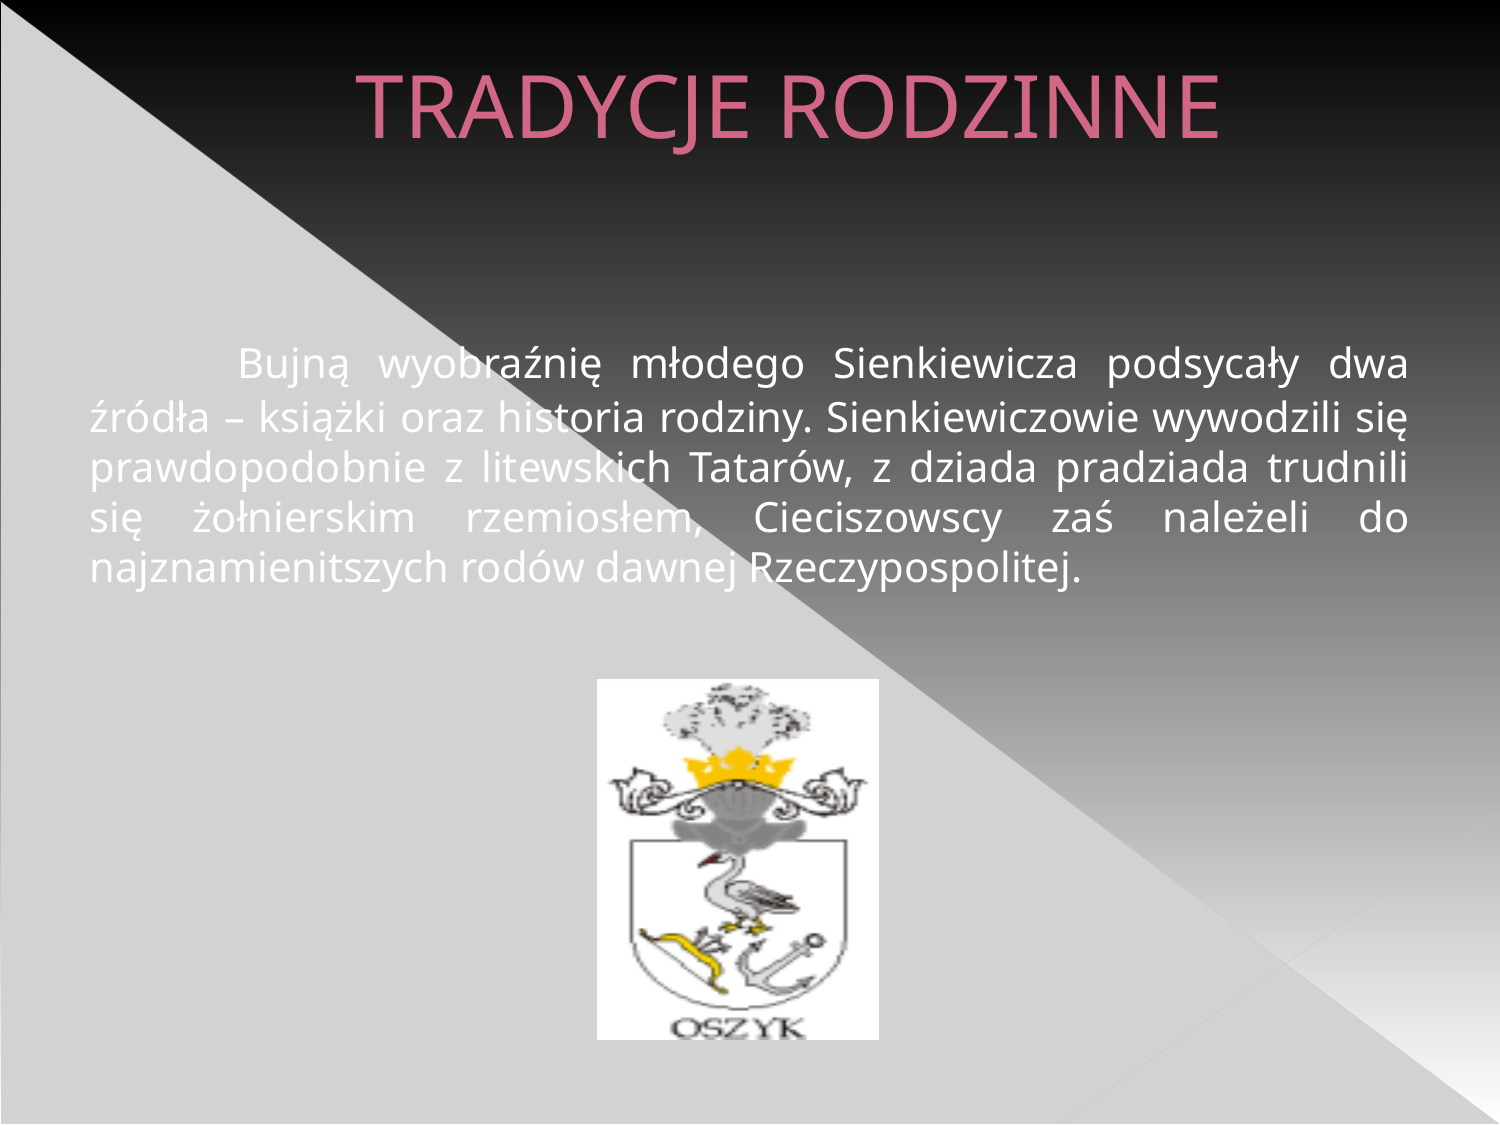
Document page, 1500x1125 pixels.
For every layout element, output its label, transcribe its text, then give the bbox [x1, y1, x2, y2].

list Bujną wyobraźnię młodego Sienkiewicza podsycały dwa źródła – książki oraz historia rodziny. Sienkiewiczowie wywodzili się prawdopodobnie z litewskich Tatarów, z dziada pradziada trudnili się żołnierskim rzemiosłem, Cieciszowscy zaś należeli do najznamienitszych rodów dawnej Rzeczypospolitej. [75, 308, 1425, 1059]
title TRADYCJE RODZINNE [75, 43, 1425, 274]
picture [597, 679, 879, 1040]
